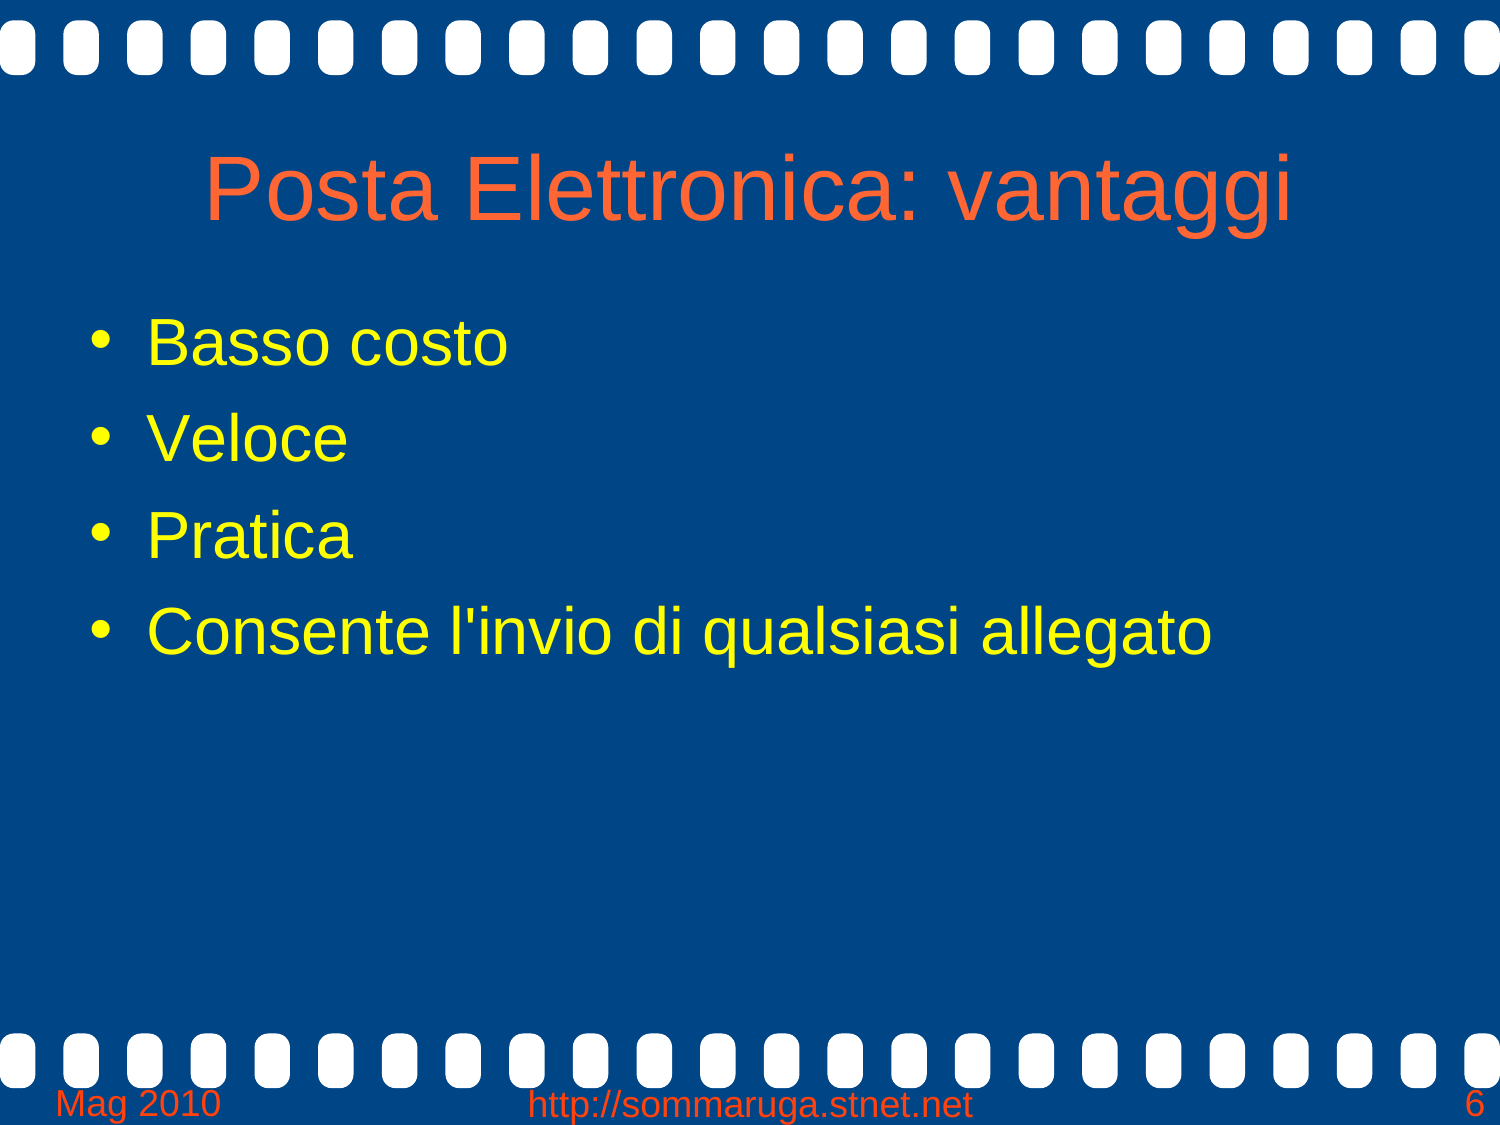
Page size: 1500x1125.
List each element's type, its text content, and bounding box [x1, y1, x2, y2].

title Posta Elettronica: vantaggi [75, 58, 1426, 290]
list Basso costo Veloce Pratica Consente l'invio di qualsiasi allegato [75, 290, 1426, 1021]
